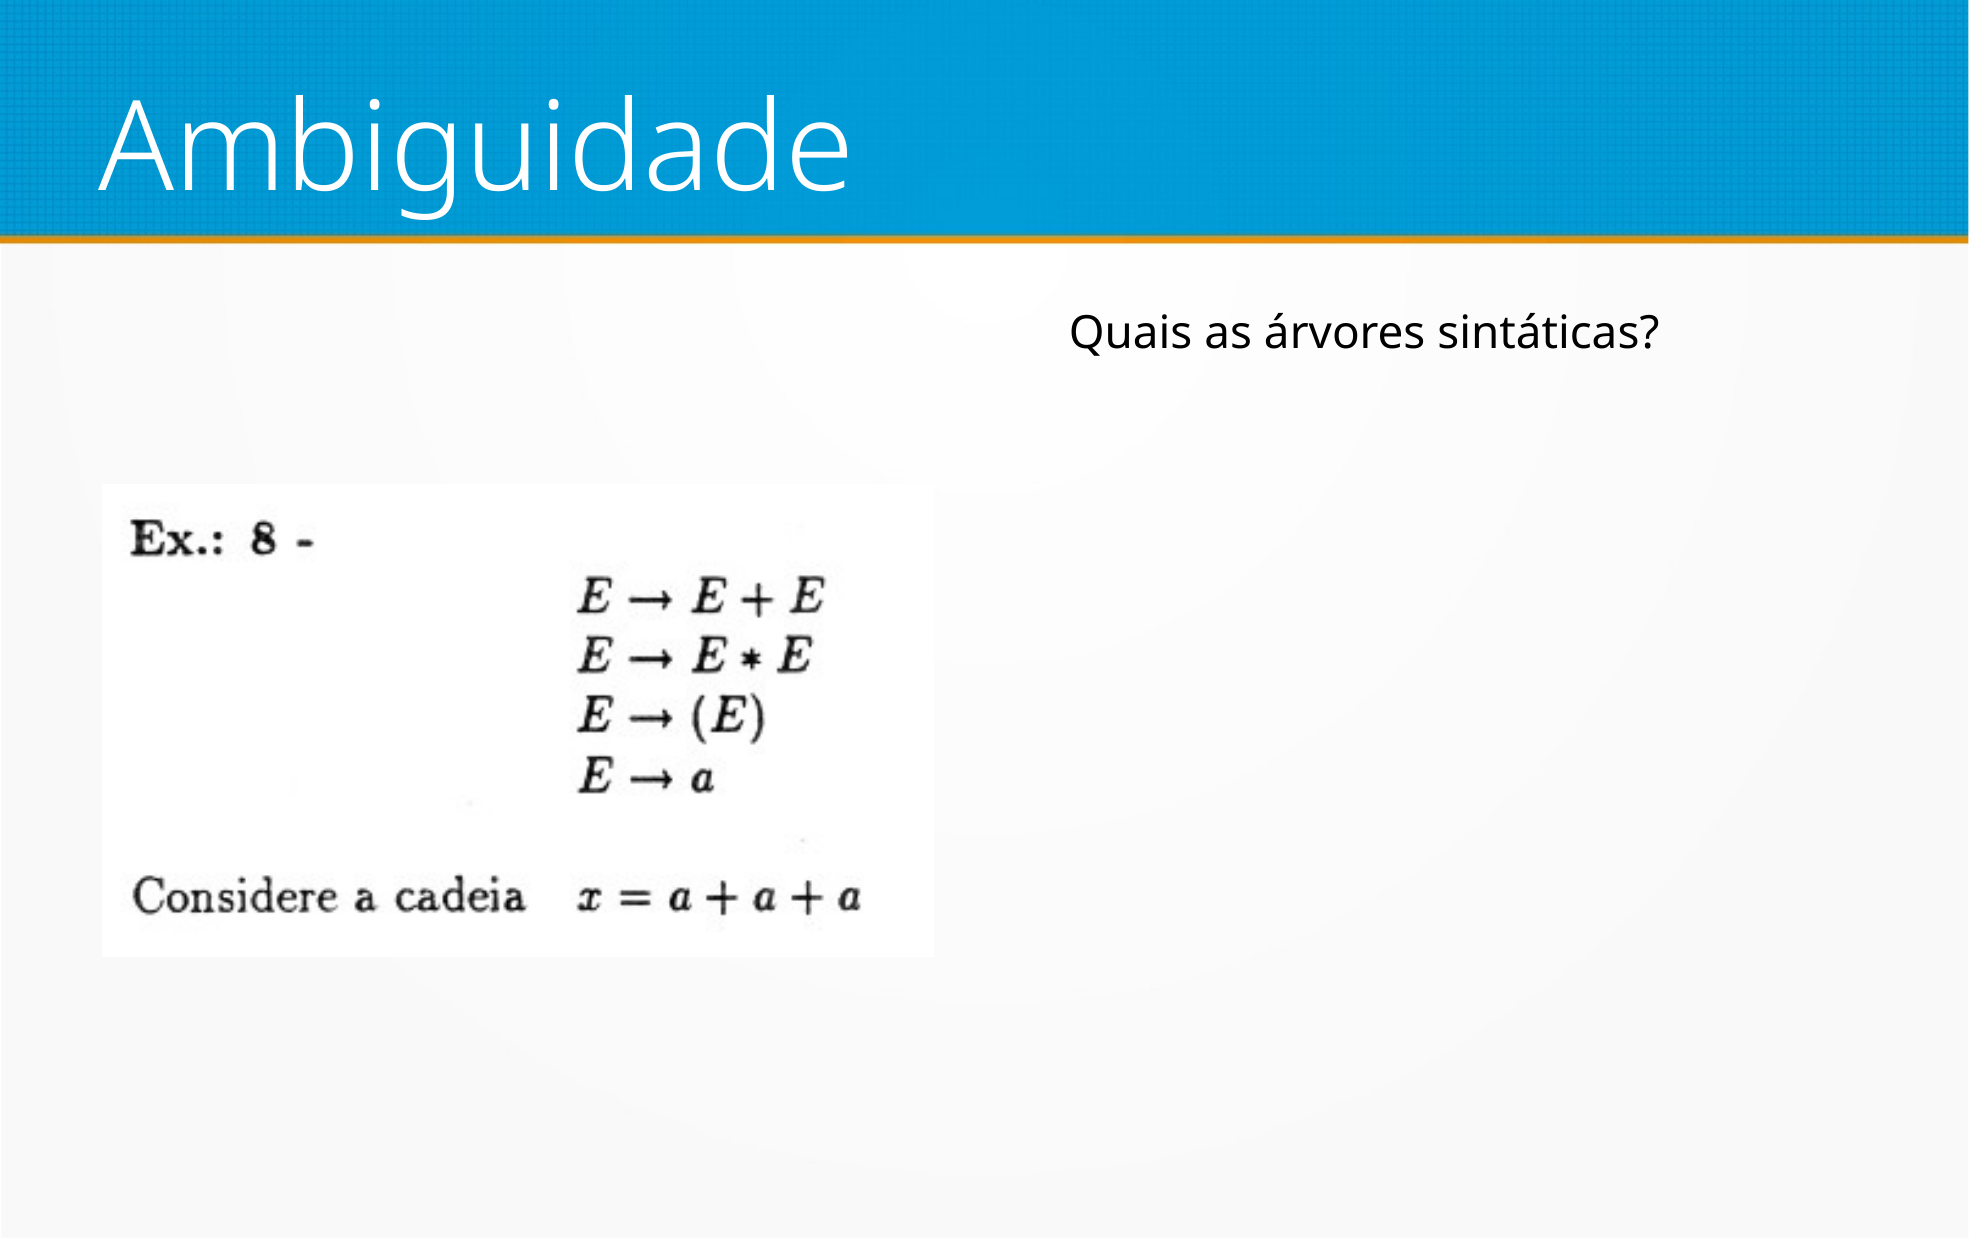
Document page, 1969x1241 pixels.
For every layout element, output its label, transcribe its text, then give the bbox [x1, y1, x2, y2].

picture [0, 233, 1969, 1241]
text_box Quais as árvores sintáticas? [1062, 298, 1902, 364]
title Ambiguidade [98, 19, 1870, 227]
